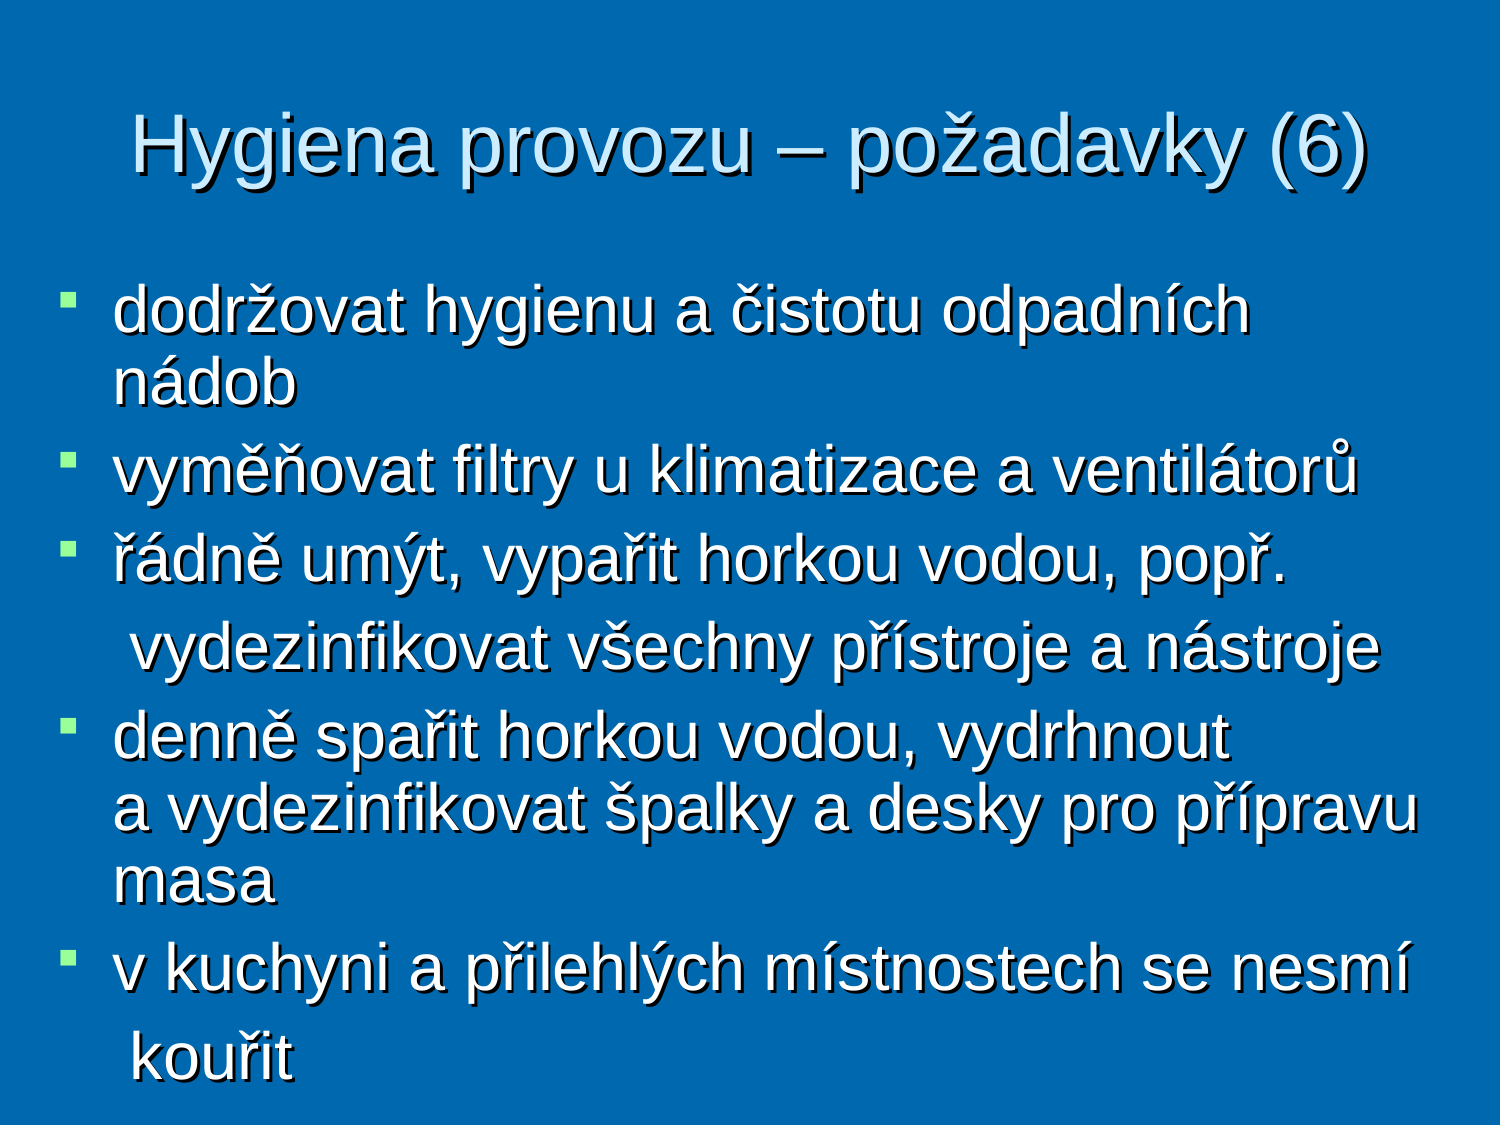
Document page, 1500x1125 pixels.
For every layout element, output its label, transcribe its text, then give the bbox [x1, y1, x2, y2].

list dodržovat hygienu a čistotu odpadních nádob vyměňovat filtry u klimatizace a ventilátorů řádně umýt, vypařit horkou vodou, popř. vydezinfikovat všechny přístroje a nástroje denně spařit horkou vodou, vydrhnout a vydezinfikovat špalky a desky pro přípravu masa v kuchyni a přilehlých místnostech se nesmí kouřit [41, 267, 1471, 1102]
title Hygiena provozu – požadavky (6) [75, 45, 1426, 233]
